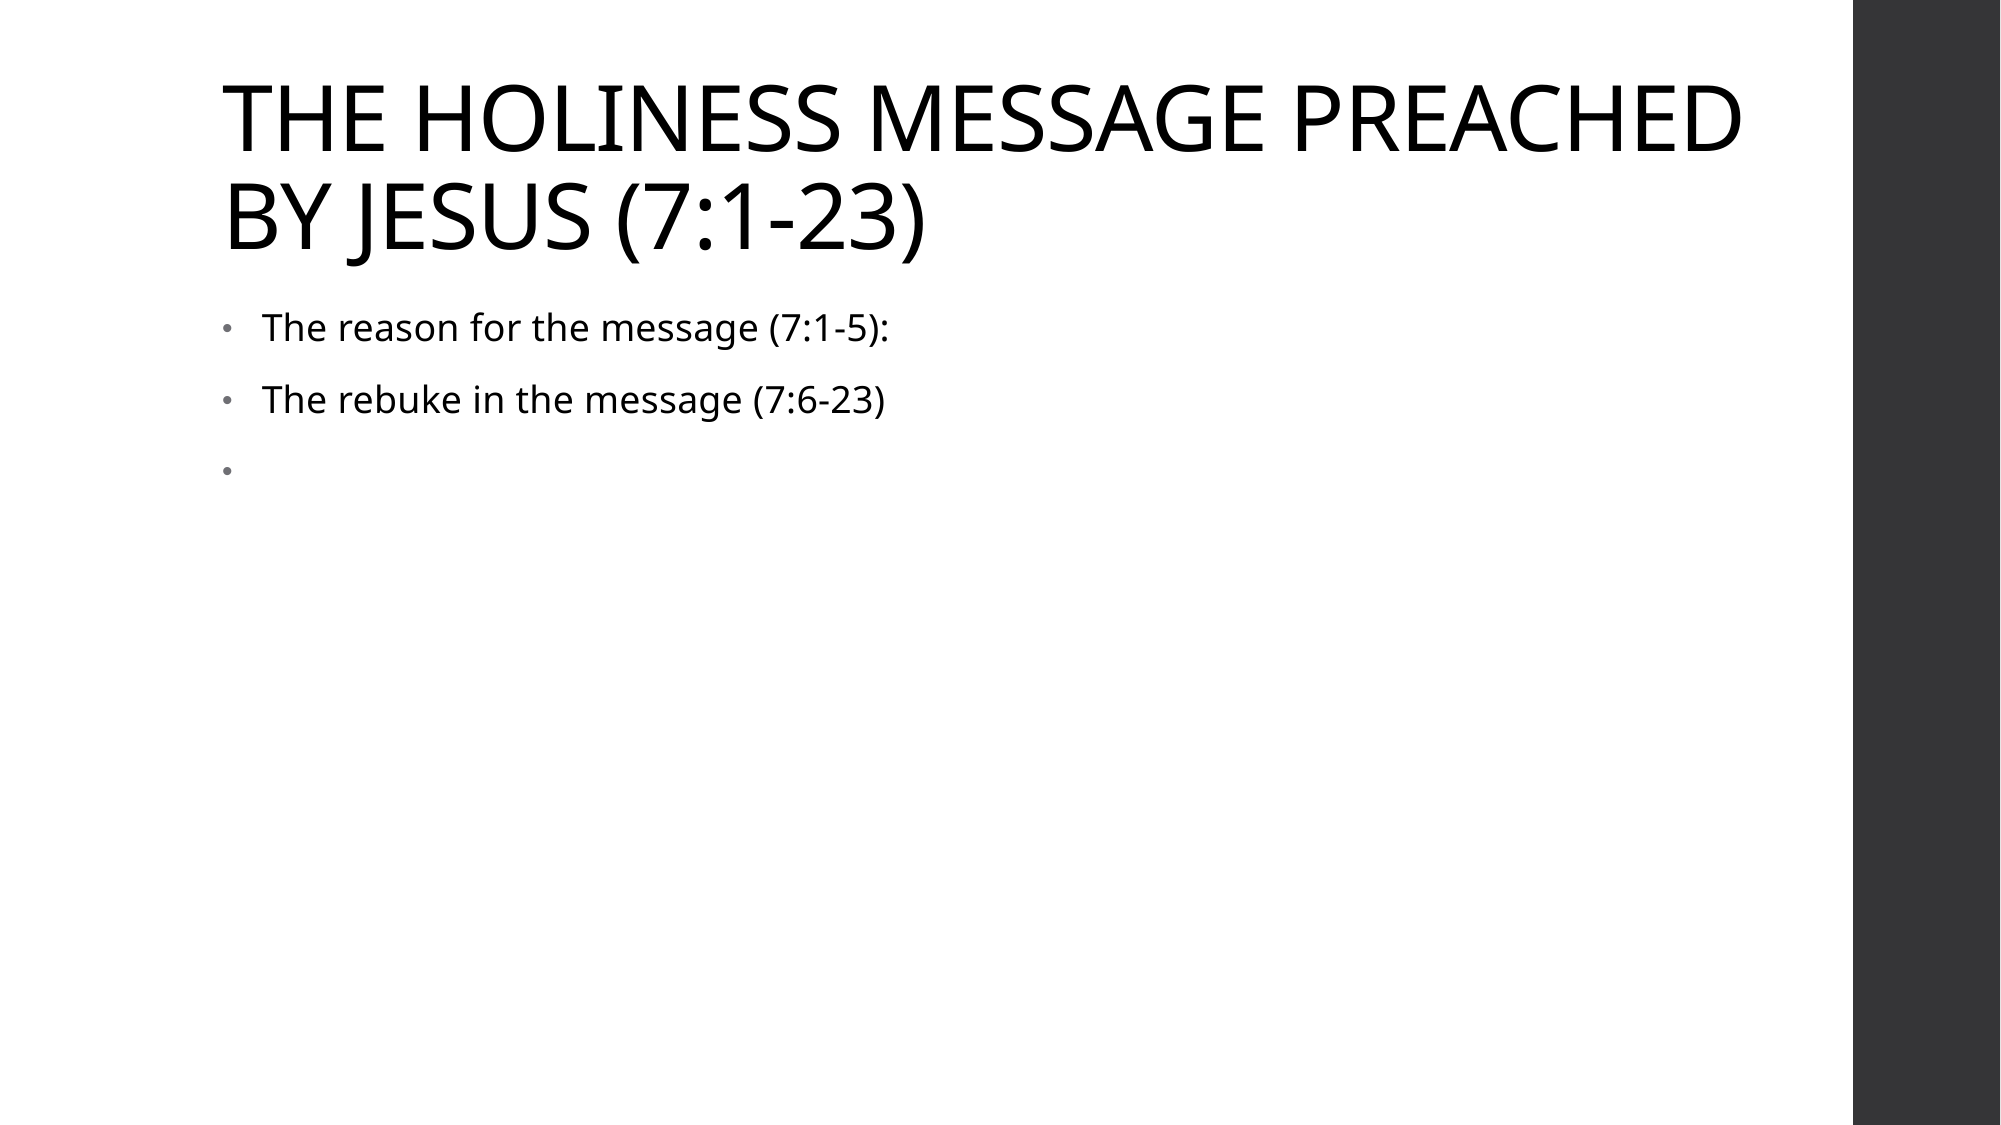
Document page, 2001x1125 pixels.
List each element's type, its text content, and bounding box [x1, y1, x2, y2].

title THE HOLINESS MESSAGE PREACHED BY JESUS (7:1-23) [206, 60, 1797, 278]
list The reason for the message (7:1-5): The rebuke in the message (7:6-23) [206, 299, 1617, 1014]
